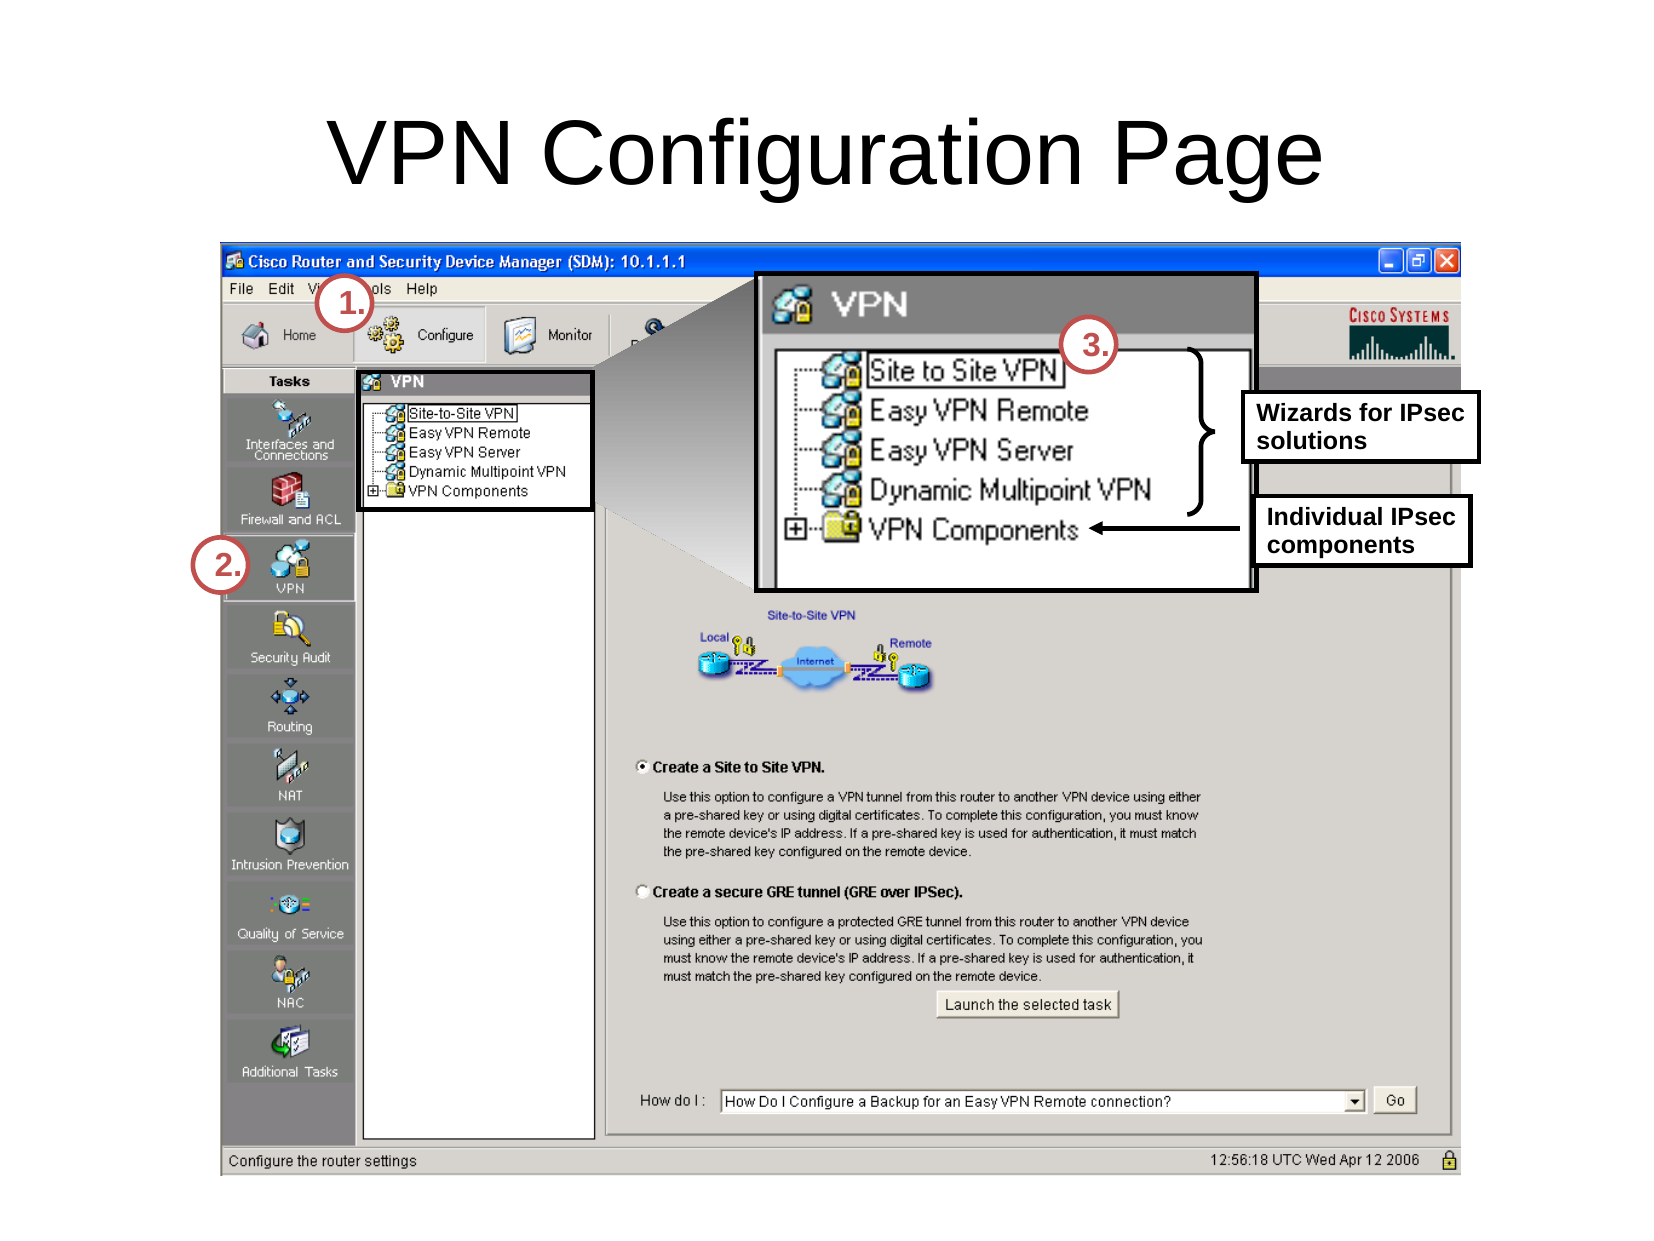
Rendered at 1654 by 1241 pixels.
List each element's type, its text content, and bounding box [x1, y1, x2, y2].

text_box Wizards for IPsec solutions [1242, 392, 1480, 462]
picture [758, 275, 1255, 588]
text_box [592, 278, 754, 590]
title VPN Configuration Page [82, 49, 1571, 257]
picture [361, 374, 590, 507]
text_box 1. [316, 275, 373, 331]
picture [1259, 462, 1461, 495]
text_box 2. [192, 537, 249, 593]
text_box 3. [1060, 316, 1117, 373]
text_box Individual IPsec components [1253, 495, 1471, 566]
picture [220, 242, 1461, 1176]
